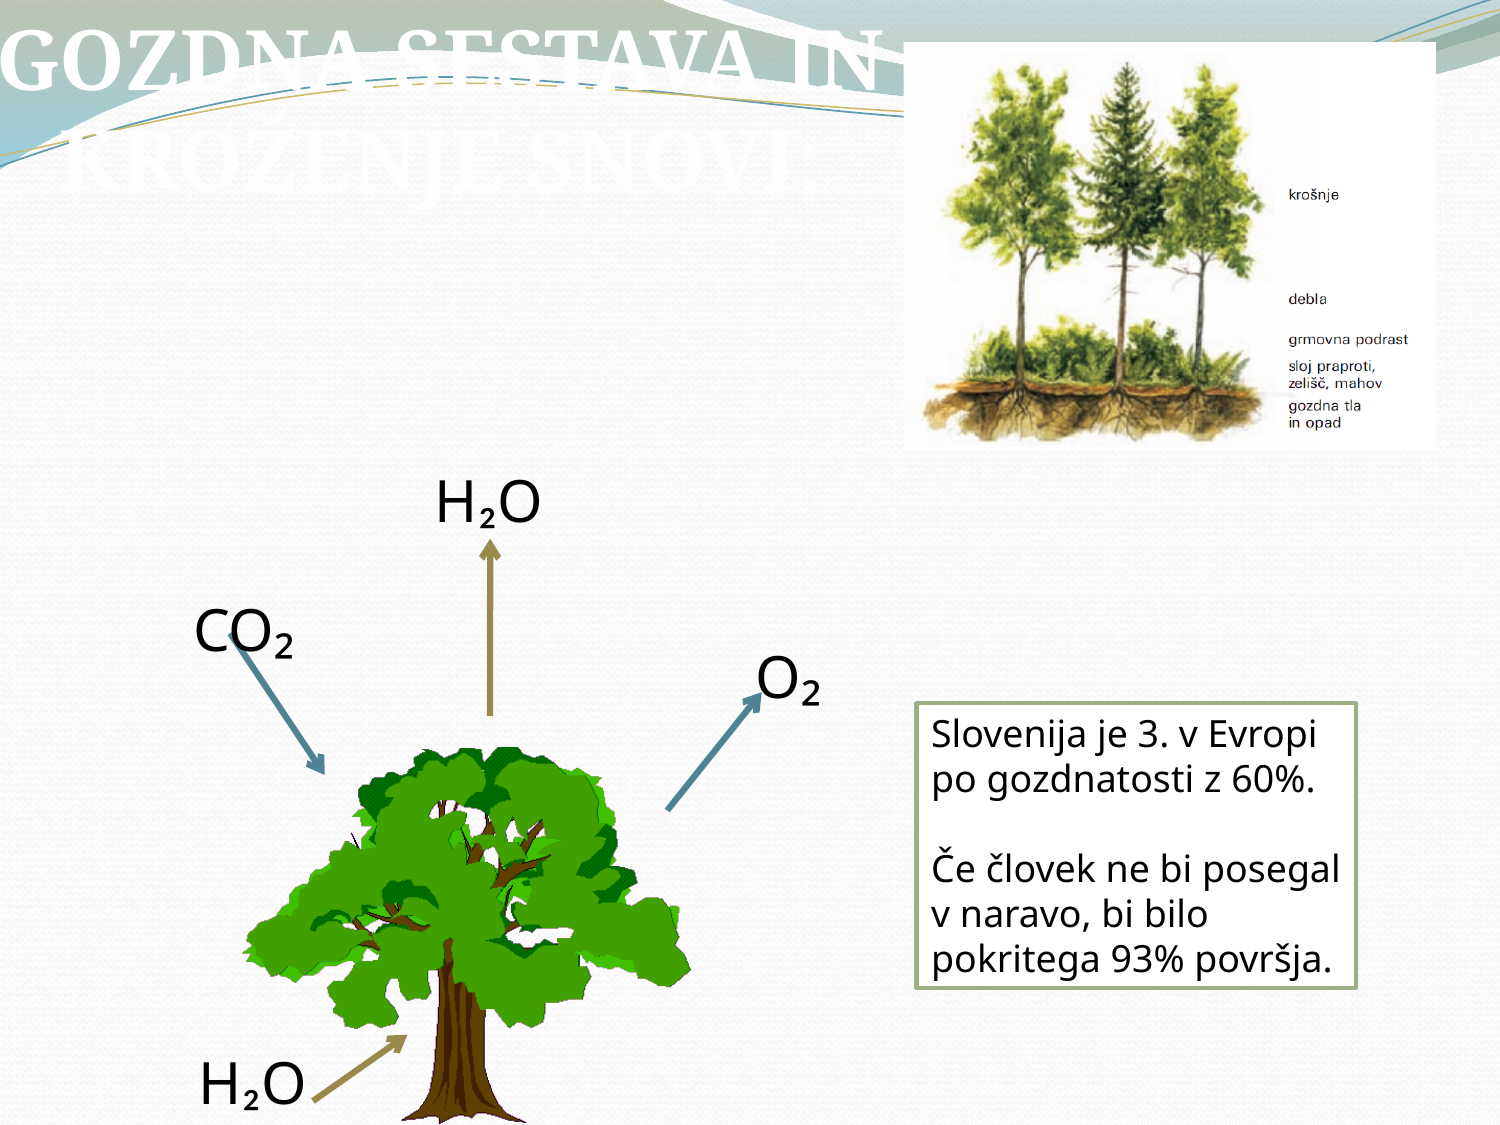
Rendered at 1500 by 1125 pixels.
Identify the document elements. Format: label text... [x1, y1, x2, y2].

text_box H₂O [183, 1039, 322, 1124]
text_box GOZDNA SESTAVA IN KROŽENJE SNOVI: [0, 0, 900, 215]
text_box H₂O [419, 456, 558, 542]
picture [0, 42, 1500, 1125]
text_box O₂ [741, 633, 837, 719]
text_box CO₂ [178, 586, 310, 671]
text_box Slovenija je 3. v Evropi po gozdnatosti z 60%. Če človek ne bi posegal v naravo, bi bilo pokritega 93% površja. [916, 703, 1357, 988]
